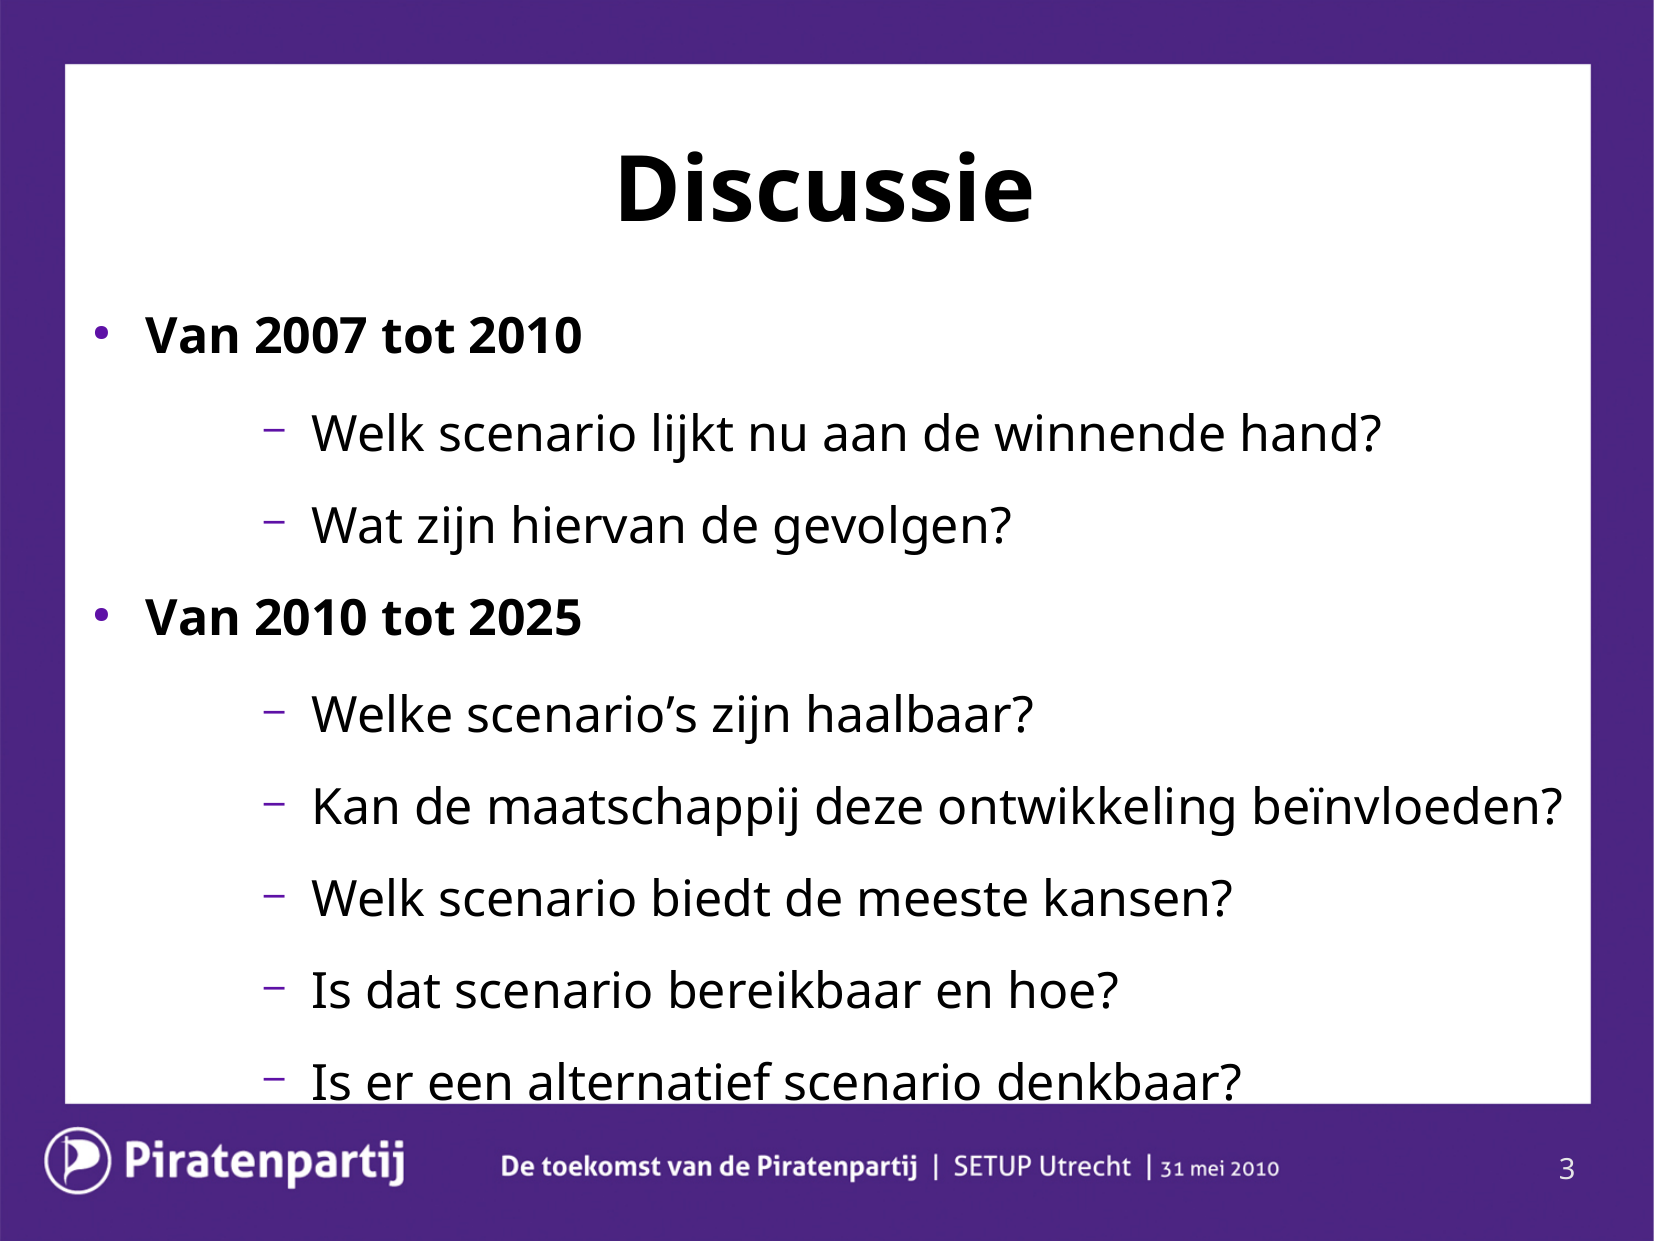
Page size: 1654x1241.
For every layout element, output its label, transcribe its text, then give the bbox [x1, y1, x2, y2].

list Van 2007 tot 2010 Welk scenario lijkt nu aan de winnende hand? Wat zijn hiervan de gevolgen? Van 2010 tot 2025 Welke scenario’s zijn haalbaar? Kan de maatschappij deze ontwikkeling beïnvloeden? Welk scenario biedt de meeste kansen? Is dat scenario bereikbaar en hoe? Is er een alternatief scenario denkbaar? [75, 300, 1576, 1223]
title Discussie [75, 75, 1576, 297]
picture [0, 0, 1654, 1241]
